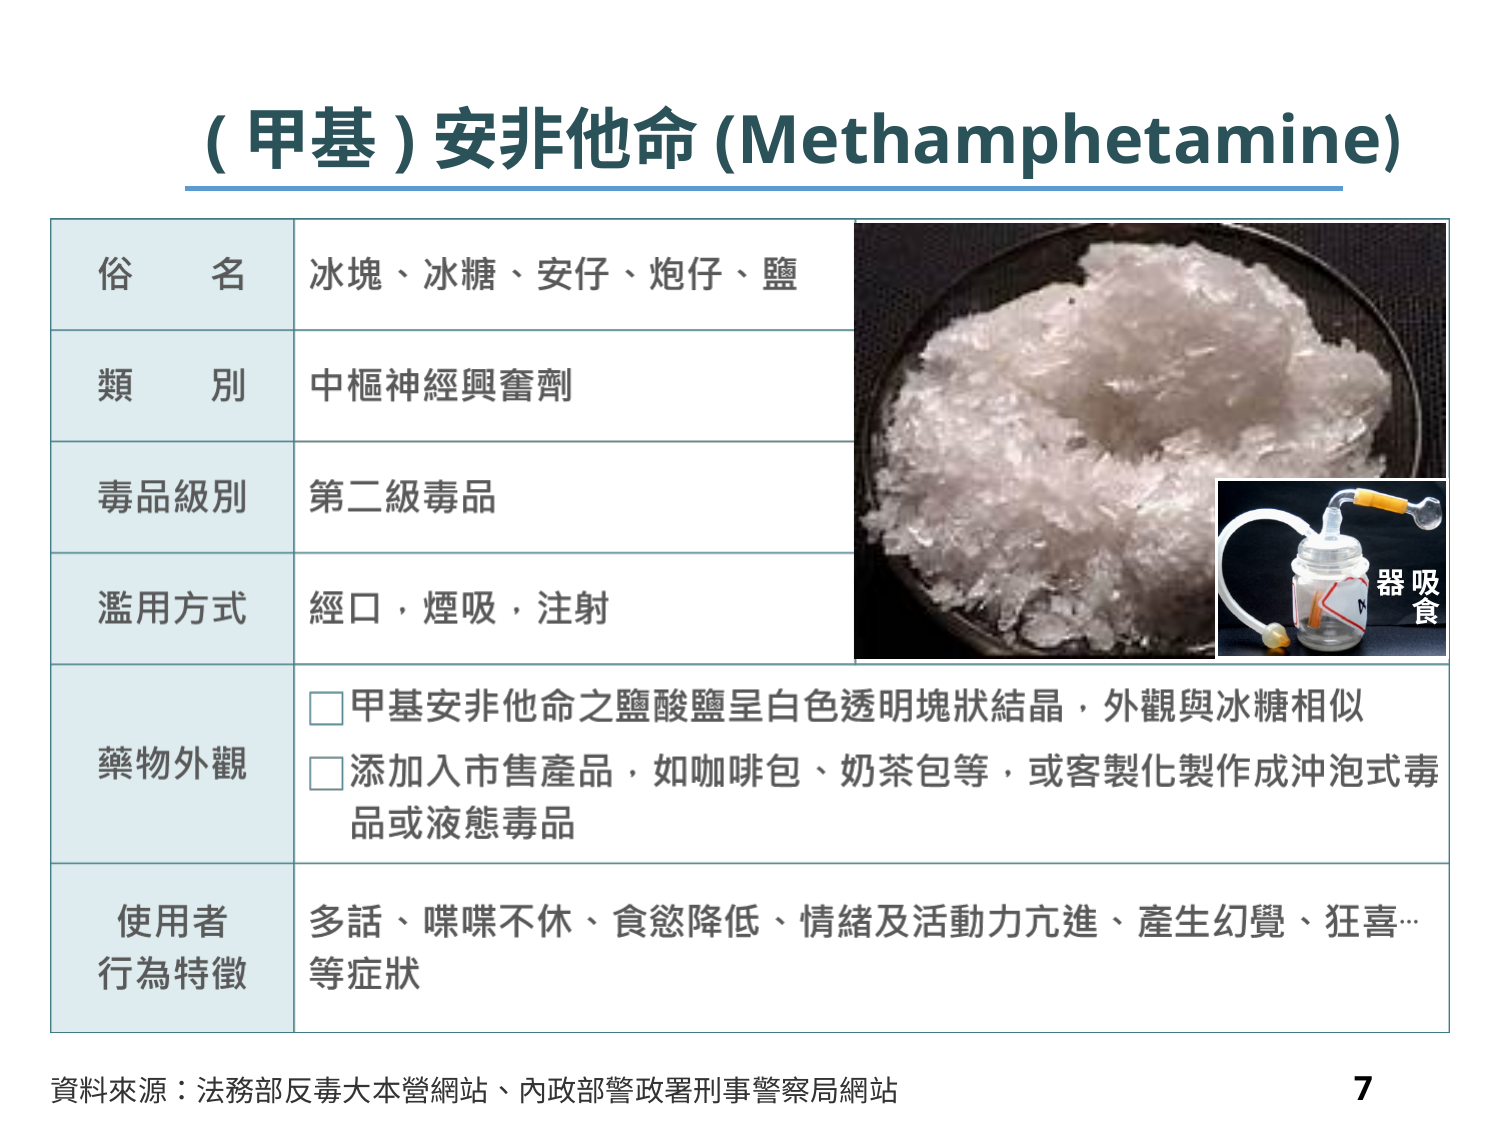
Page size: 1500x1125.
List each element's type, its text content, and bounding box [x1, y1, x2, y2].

picture [50, 218, 1450, 1033]
text_box (甲基)安非他命(Methamphetamine) [190, 90, 1418, 185]
text_box 吸食器 [1384, 552, 1450, 657]
picture [1218, 480, 1446, 657]
text_box 資料來源：法務部反毒大本營網站、內政部警政署刑事警察局網站 [35, 1064, 1133, 1114]
text_box 7 [1338, 1059, 1500, 1120]
